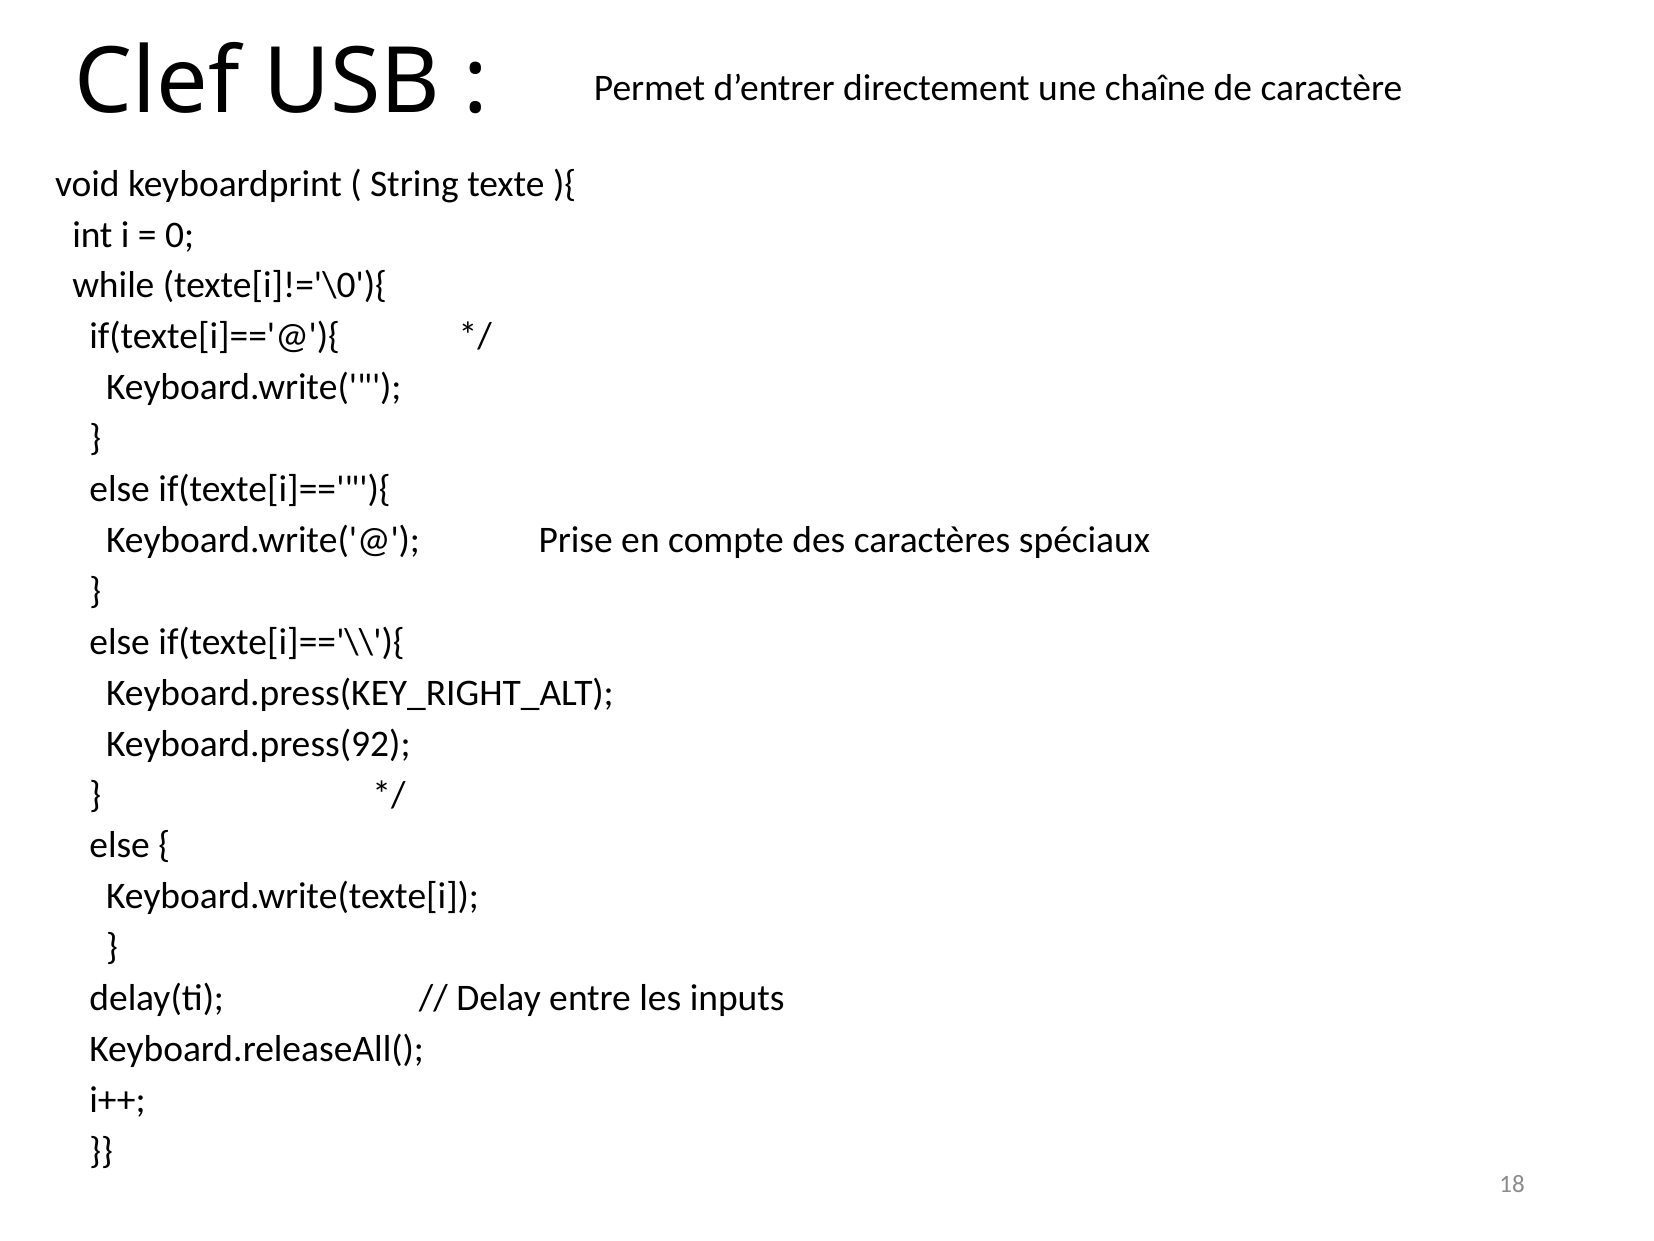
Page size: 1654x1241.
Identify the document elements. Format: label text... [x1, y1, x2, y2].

slide_number <numéro> [1167, 1149, 1540, 1216]
subtitle void keyboardprint ( String texte ){ int i = 0; while (texte[i]!='\0'){ if(texte[i]=='@'){ */ Keyboard.write('"'); } else if(texte[i]=='"'){ Keyboard.write('@'); Prise en compte des caractères spéciaux } else if(texte[i]=='\\'){ Keyboard.press(KEY_RIGHT_ALT); Keyboard.press(92); } */ else { Keyboard.write(texte[i]); } delay(ti); // Delay entre les inputs Keyboard.releaseAll(); i++; }} [40, 151, 1524, 1217]
text_box Permet d’entrer directement une chaîne de caractère [579, 55, 1653, 116]
title Clef USB : [0, 0, 564, 140]
